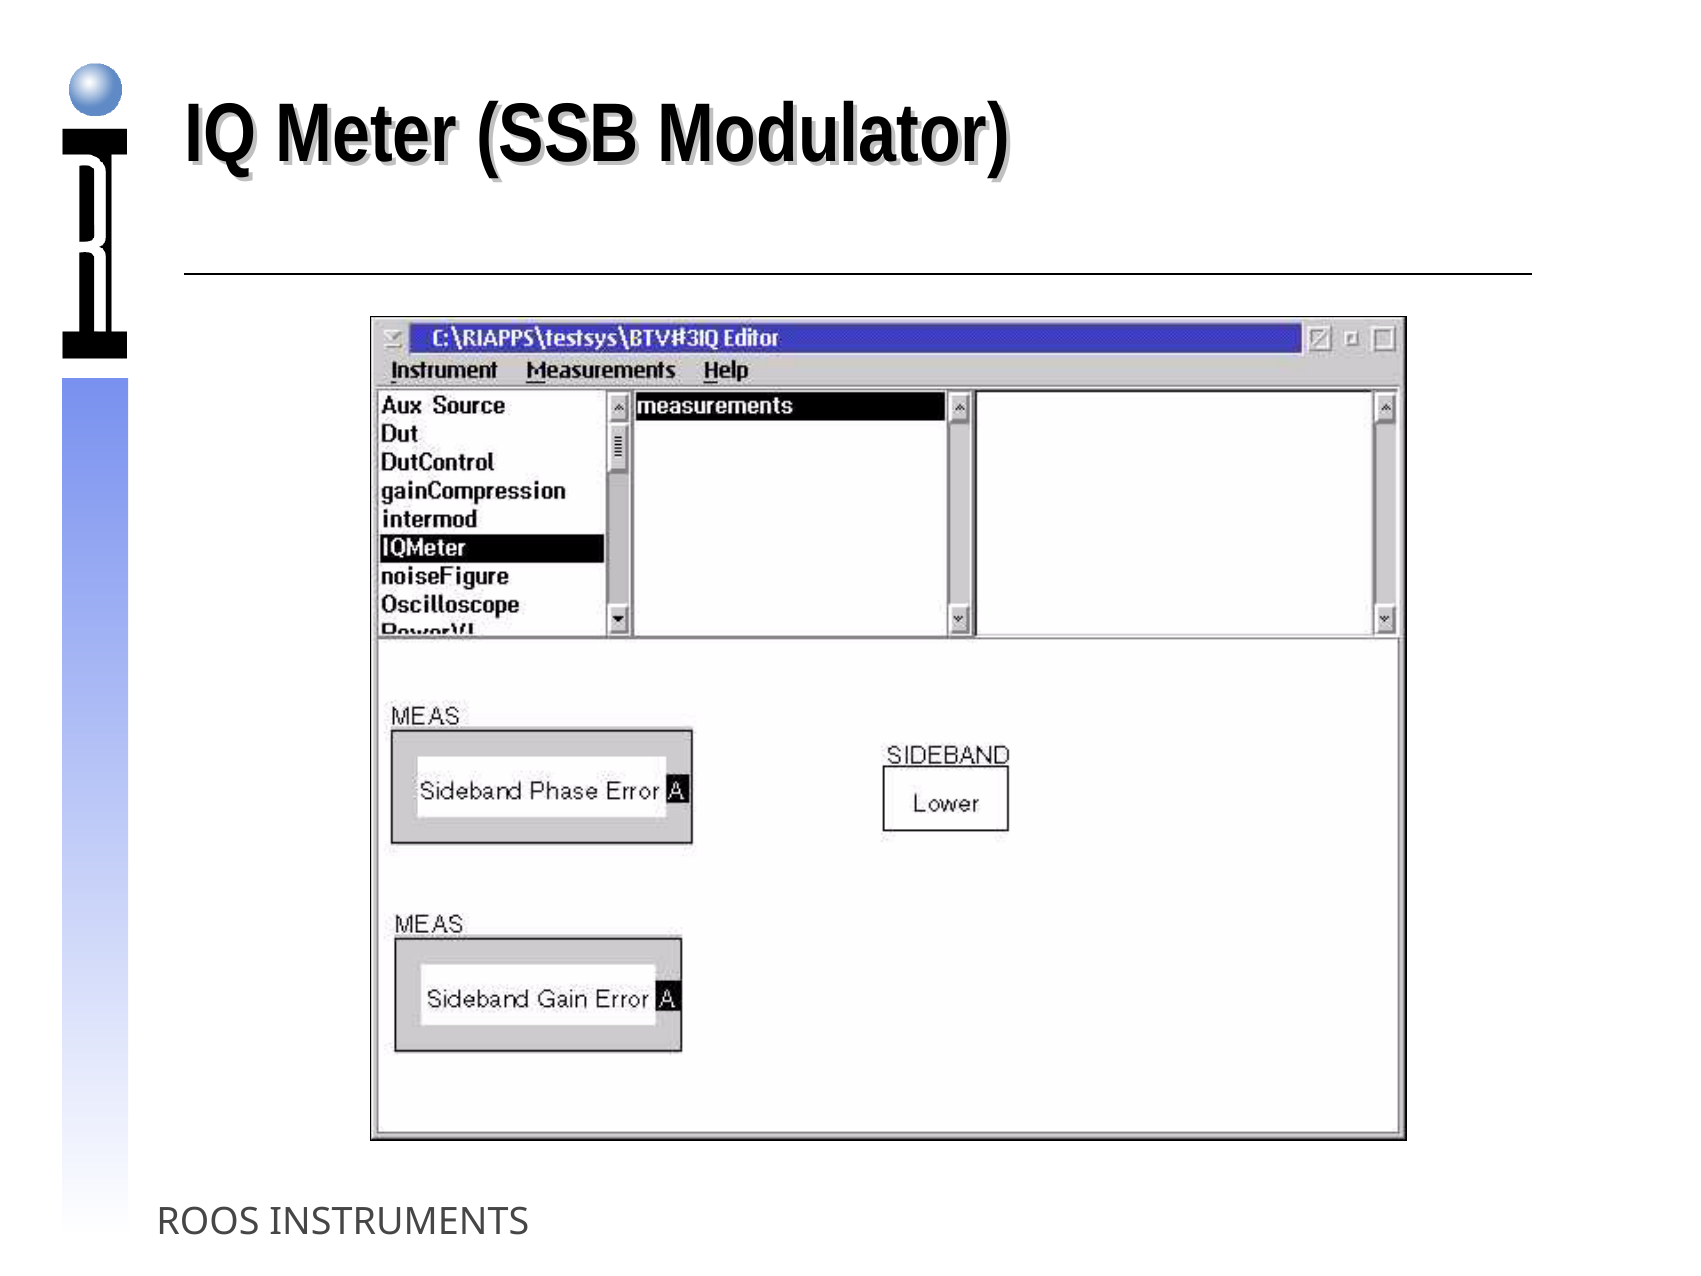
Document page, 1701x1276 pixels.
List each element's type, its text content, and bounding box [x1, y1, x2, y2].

text_box IQ Meter (SSB Modulator) [184, 92, 1539, 268]
picture [370, 316, 1407, 1141]
